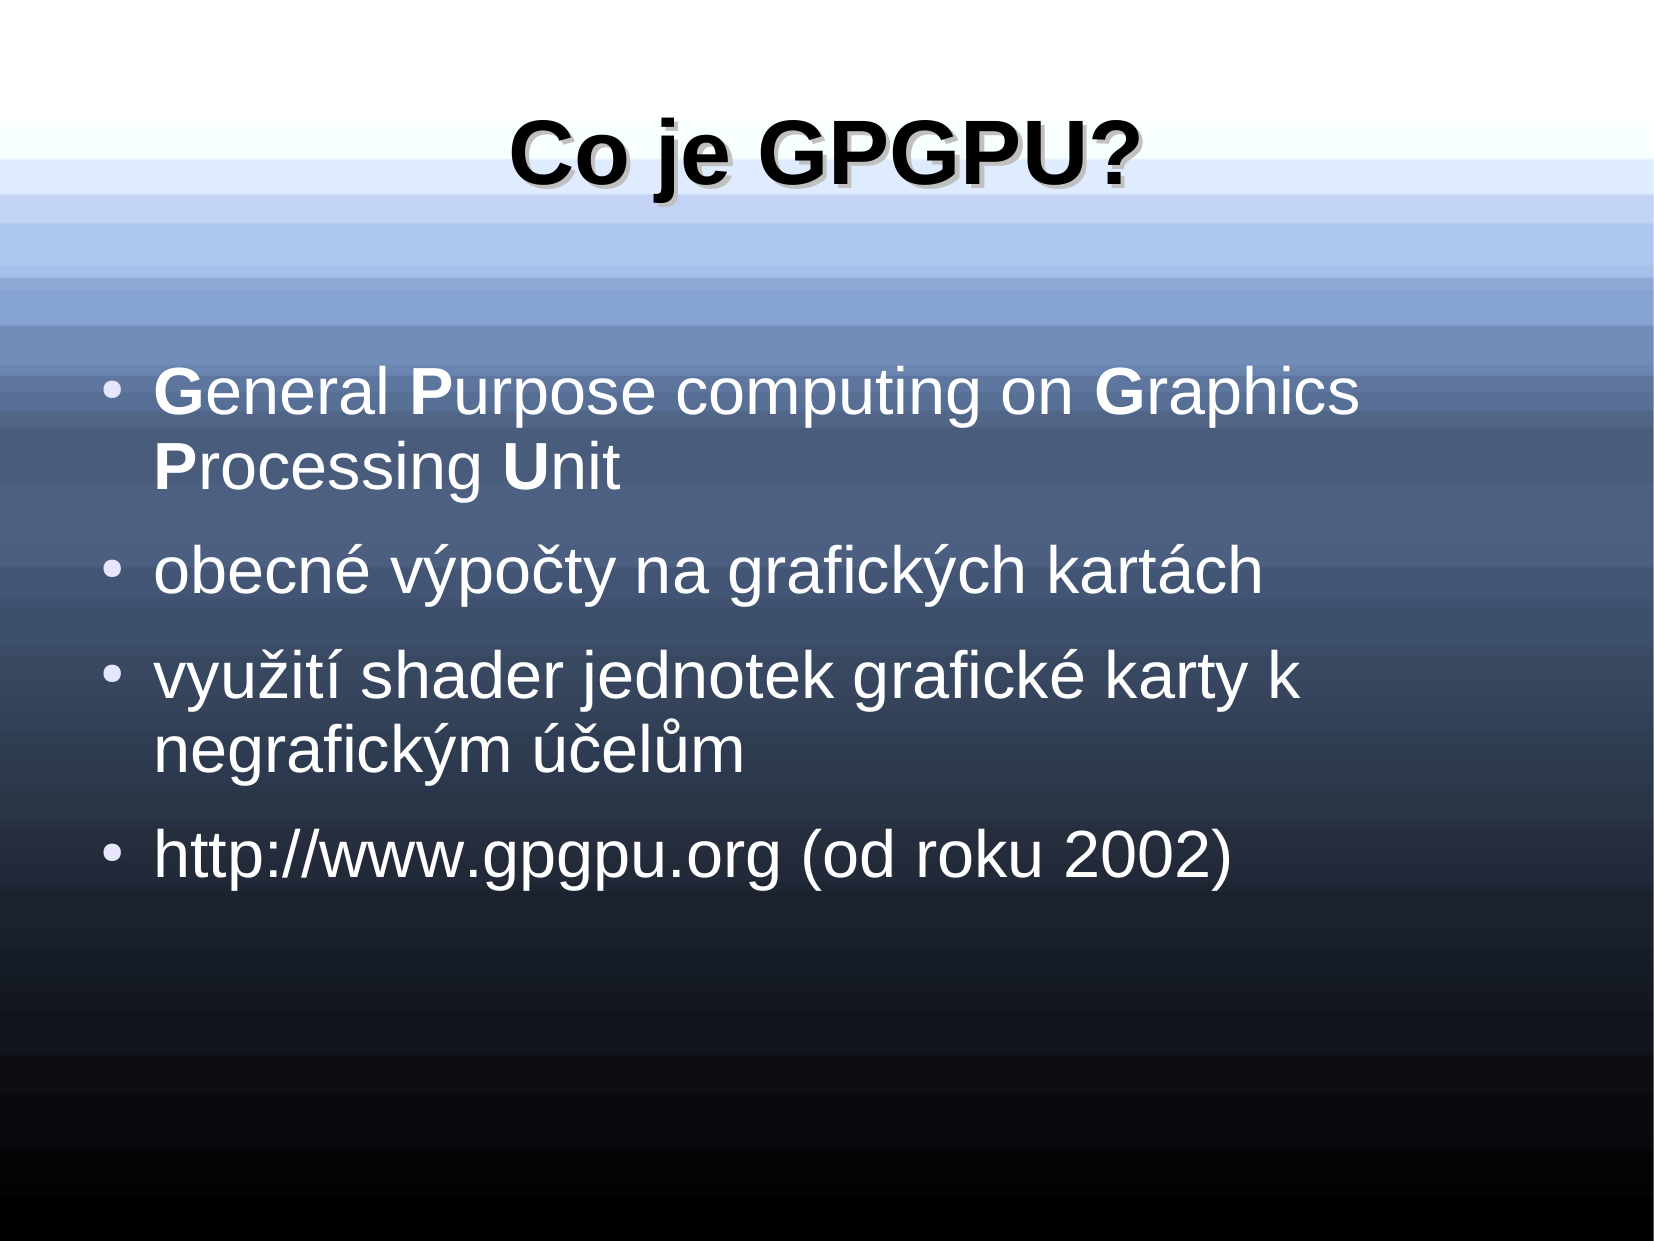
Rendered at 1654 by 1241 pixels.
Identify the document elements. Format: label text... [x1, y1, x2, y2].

picture [0, 0, 1654, 1241]
list General Purpose computing on Graphics Processing Unit obecné výpočty na grafických kartách využití shader jednotek grafické karty k negrafickým účelům http://www.gpgpu.org (od roku 2002) [82, 354, 1571, 1109]
title Co je GPGPU? [82, 49, 1571, 257]
